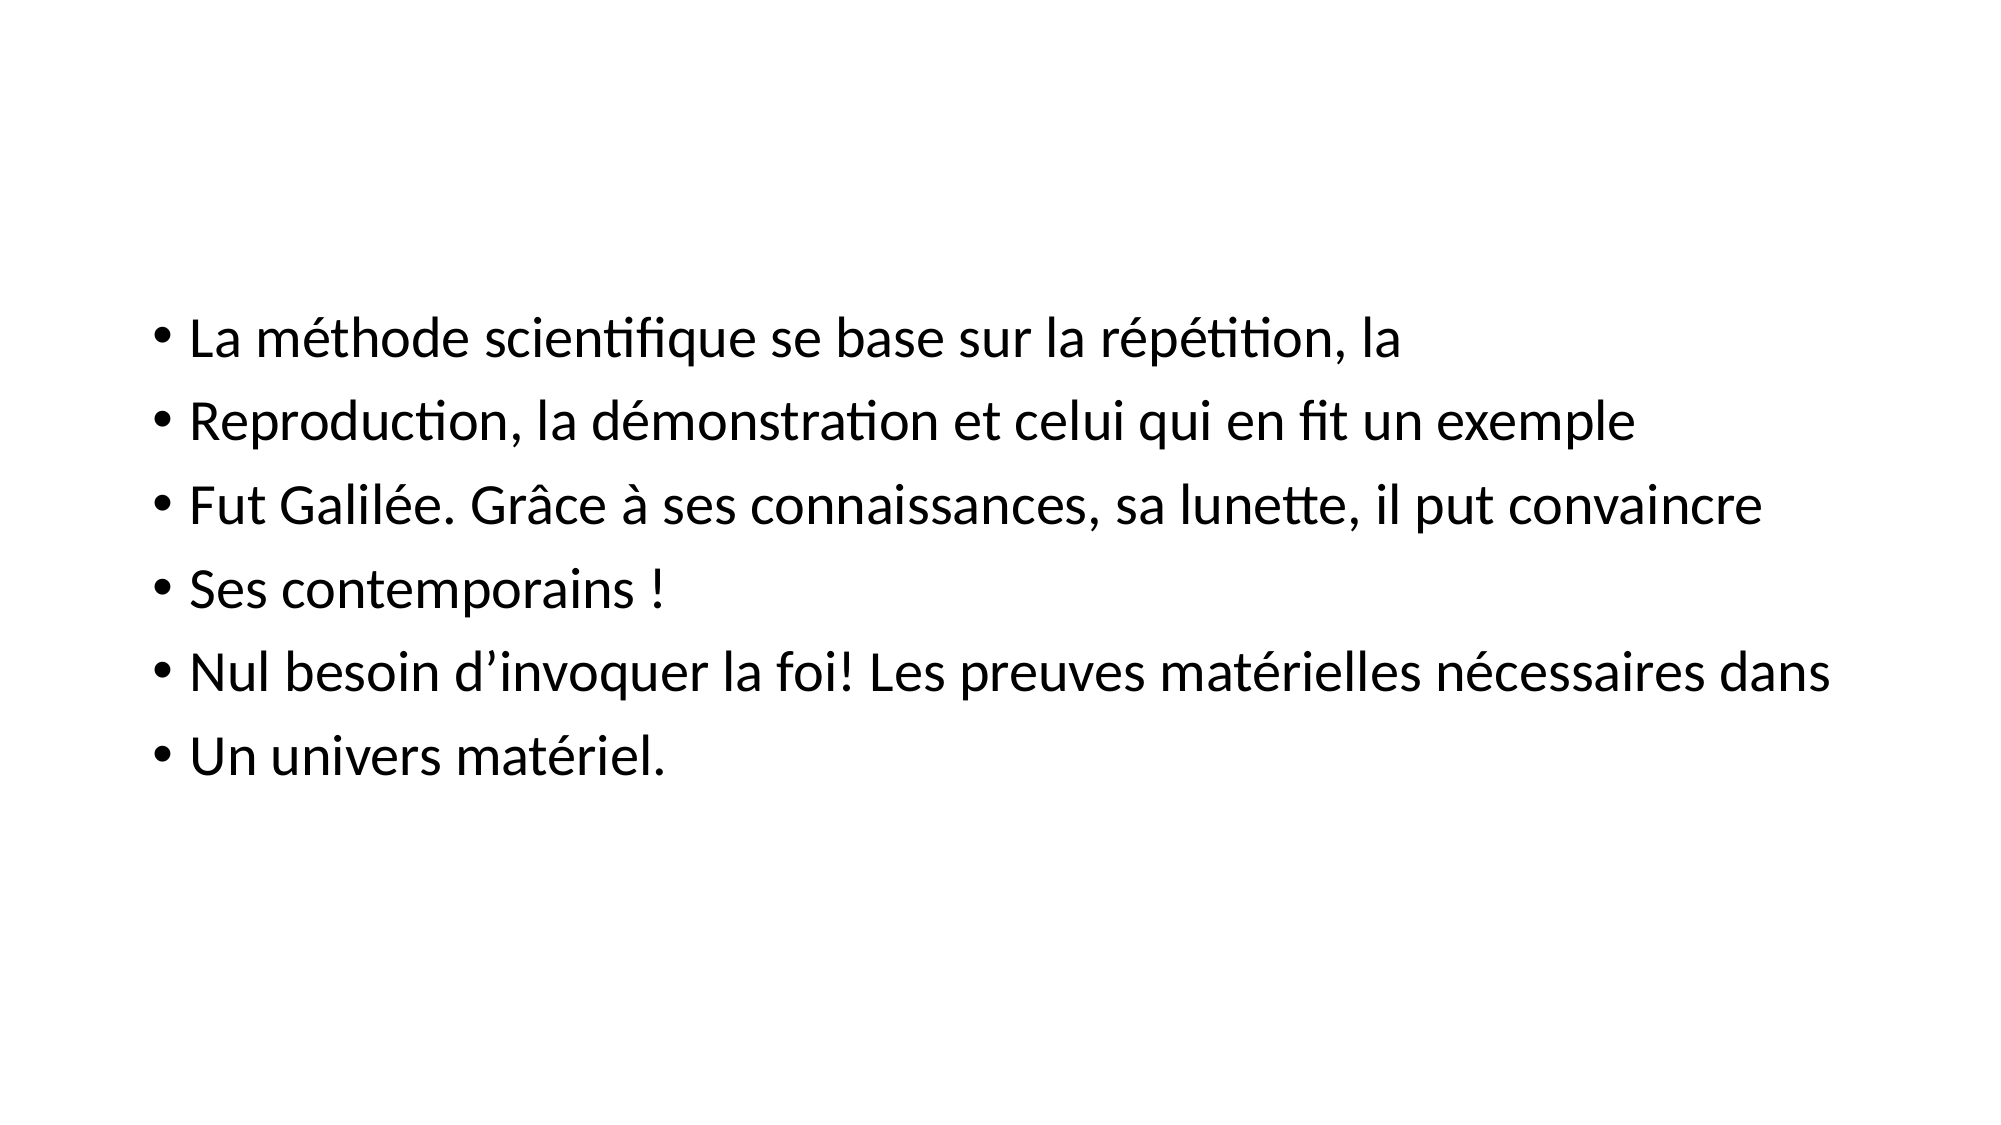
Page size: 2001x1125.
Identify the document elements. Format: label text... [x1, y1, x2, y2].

list La méthode scientifique se base sur la répétition, la Reproduction, la démonstration et celui qui en fit un exemple Fut Galilée. Grâce à ses connaissances, sa lunette, il put convaincre Ses contemporains ! Nul besoin d’invoquer la foi! Les preuves matérielles nécessaires dans Un univers matériel. [137, 299, 1863, 1014]
